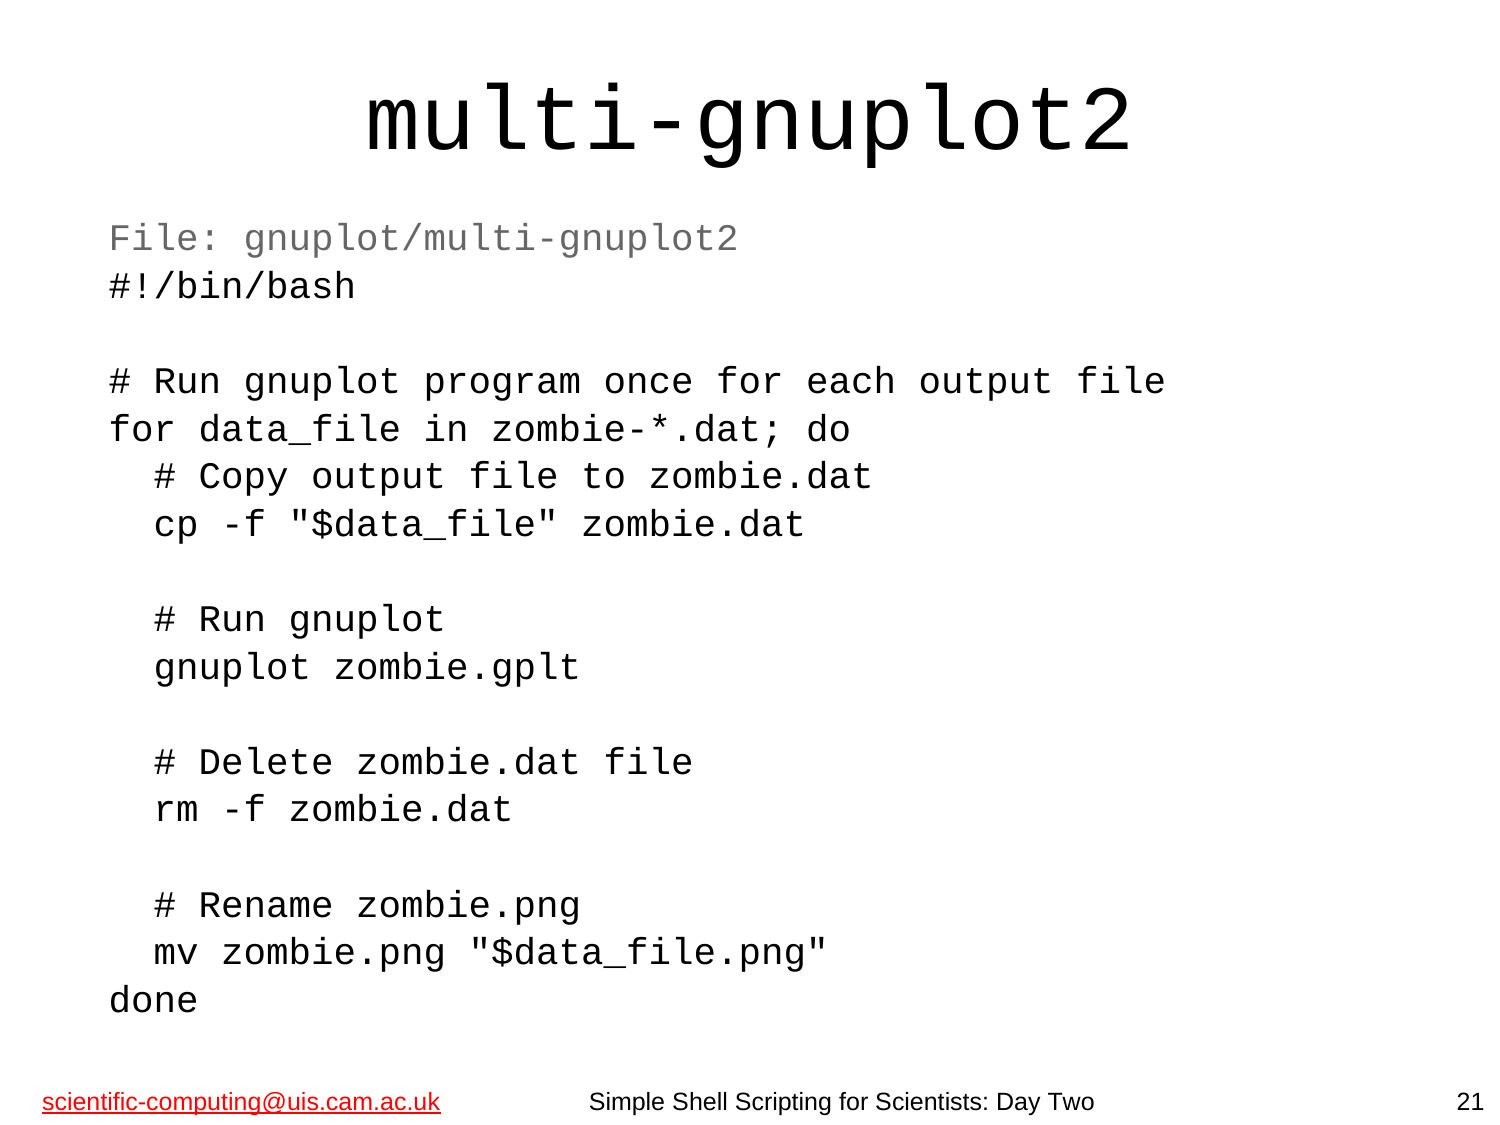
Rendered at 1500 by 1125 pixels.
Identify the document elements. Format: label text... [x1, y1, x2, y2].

list File: gnuplot/multi-gnuplot2 #!/bin/bash # Run gnuplot program once for each output file for data_file in zombie-*.dat; do # Copy output file to zombie.dat cp -f "$data_file" zombie.dat # Run gnuplot gnuplot zombie.gplt # Delete zombie.dat file rm -f zombie.dat # Rename zombie.png mv zombie.png "$data_file.png" done [93, 212, 1407, 1076]
title multi-gnuplot2 [37, 62, 1463, 188]
